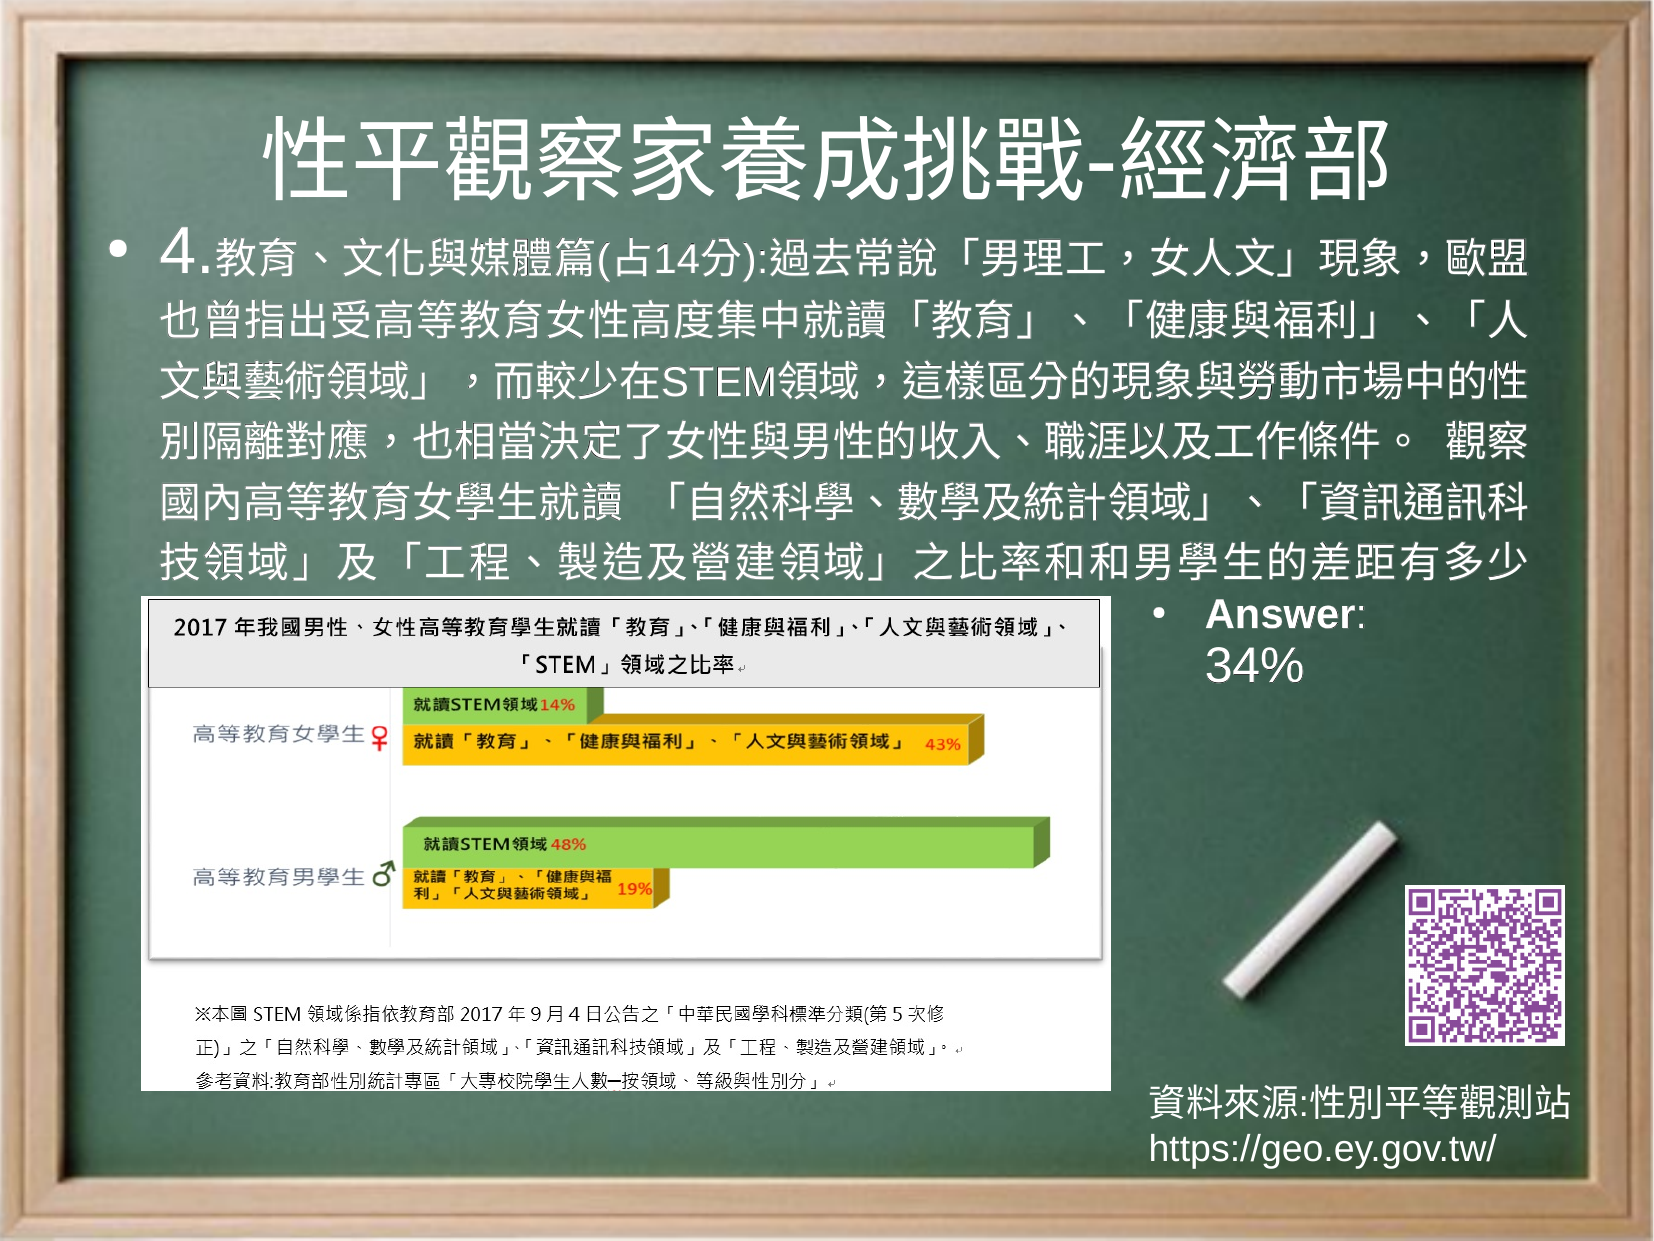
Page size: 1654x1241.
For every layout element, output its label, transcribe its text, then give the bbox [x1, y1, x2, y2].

list Answer:34% [1062, 590, 1376, 699]
picture [0, 0, 1654, 1241]
list [844, 1068, 1447, 1138]
text_box 資料來源:性別平等觀測站 https://geo.ey.gov.tw/ [1133, 1065, 1595, 1170]
list 4.教育、文化與媒體篇(占14分):過去常說「男理工，女人文」現象，歐盟也曾指出受高等教育女性高度集中就讀「教育」、「健康與福利」、「人文與藝術領域」，而較少在STEM領域，這樣區分的現象與勞動市場中的性別隔離對應，也相當決定了女性與男性的收入、職涯以及工作條件。 觀察國內高等教育女學生就讀 「自然科學、數學及統計領域」、「資訊通訊科技領域」及「工程、製造及營建領域」之比率和和男學生的差距有多少呢？ [17, 212, 1530, 588]
title 性平觀察家養成挑戰-經濟部 [82, 42, 1571, 264]
